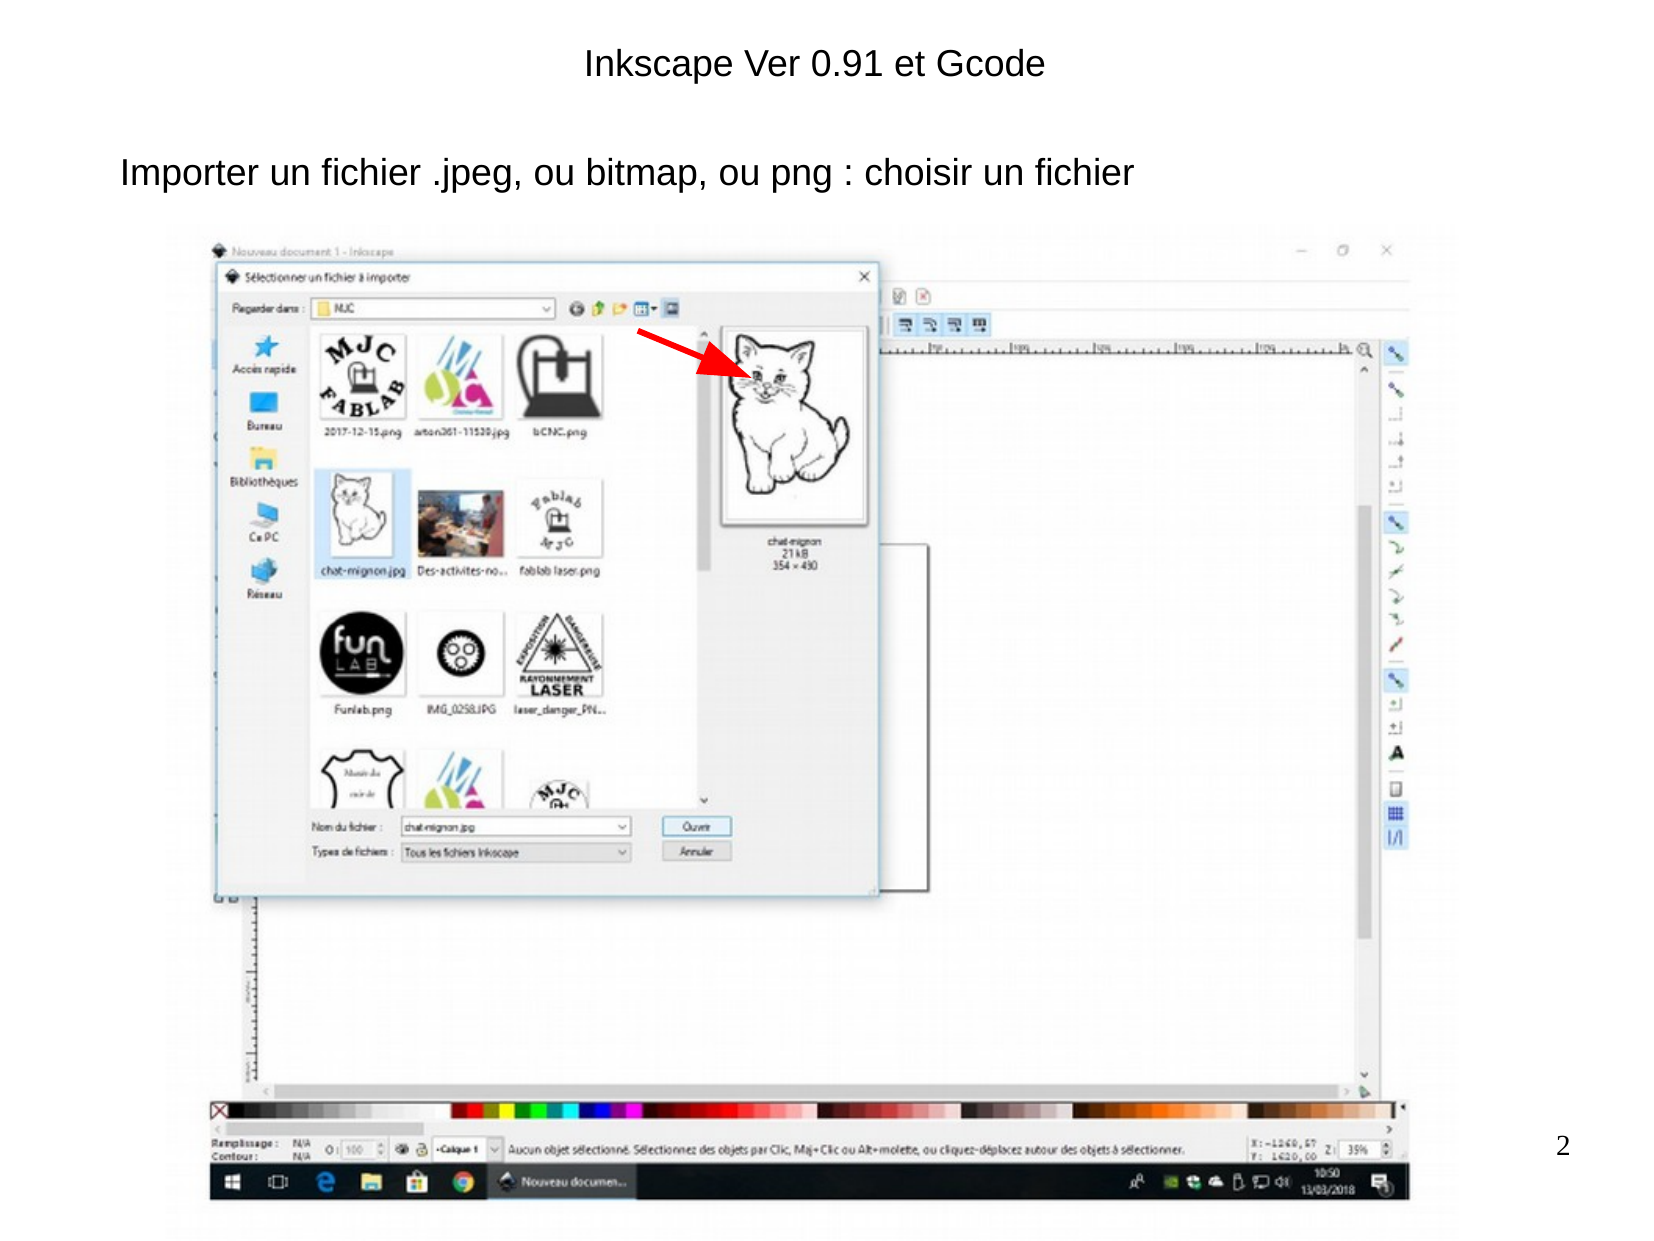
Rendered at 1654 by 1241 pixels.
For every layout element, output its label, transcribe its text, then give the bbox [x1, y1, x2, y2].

picture [165, 224, 1459, 1241]
text_box Inkscape Ver 0.91 et Gcode [106, 35, 1524, 93]
text_box Importer un fichier .jpeg, ou bitmap, ou png : choisir un fichier [94, 143, 1512, 201]
